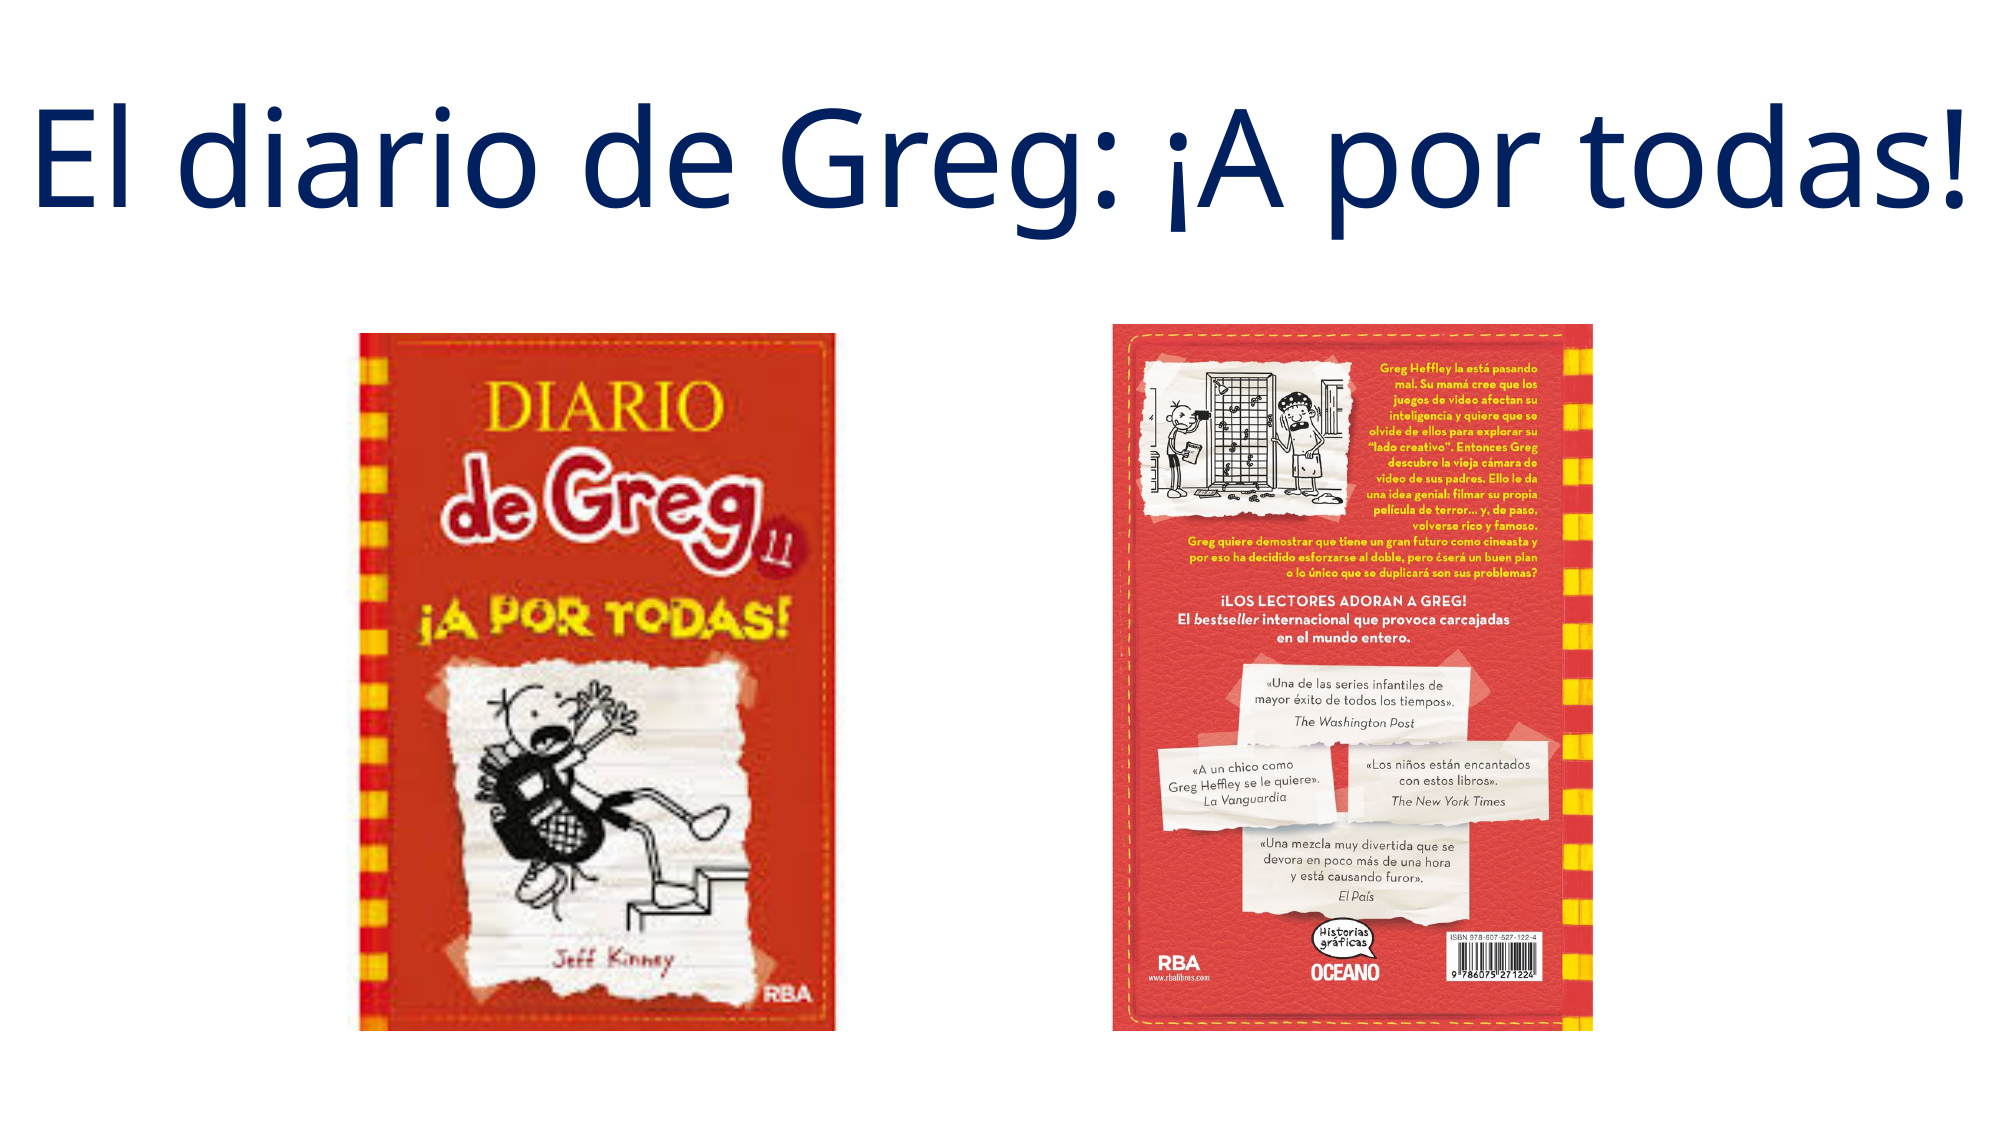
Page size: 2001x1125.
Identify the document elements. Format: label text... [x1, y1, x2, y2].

title El diario de Greg: ¡A por todas! [0, 0, 2000, 245]
picture [249, 333, 948, 1031]
picture [999, 324, 1706, 1031]
